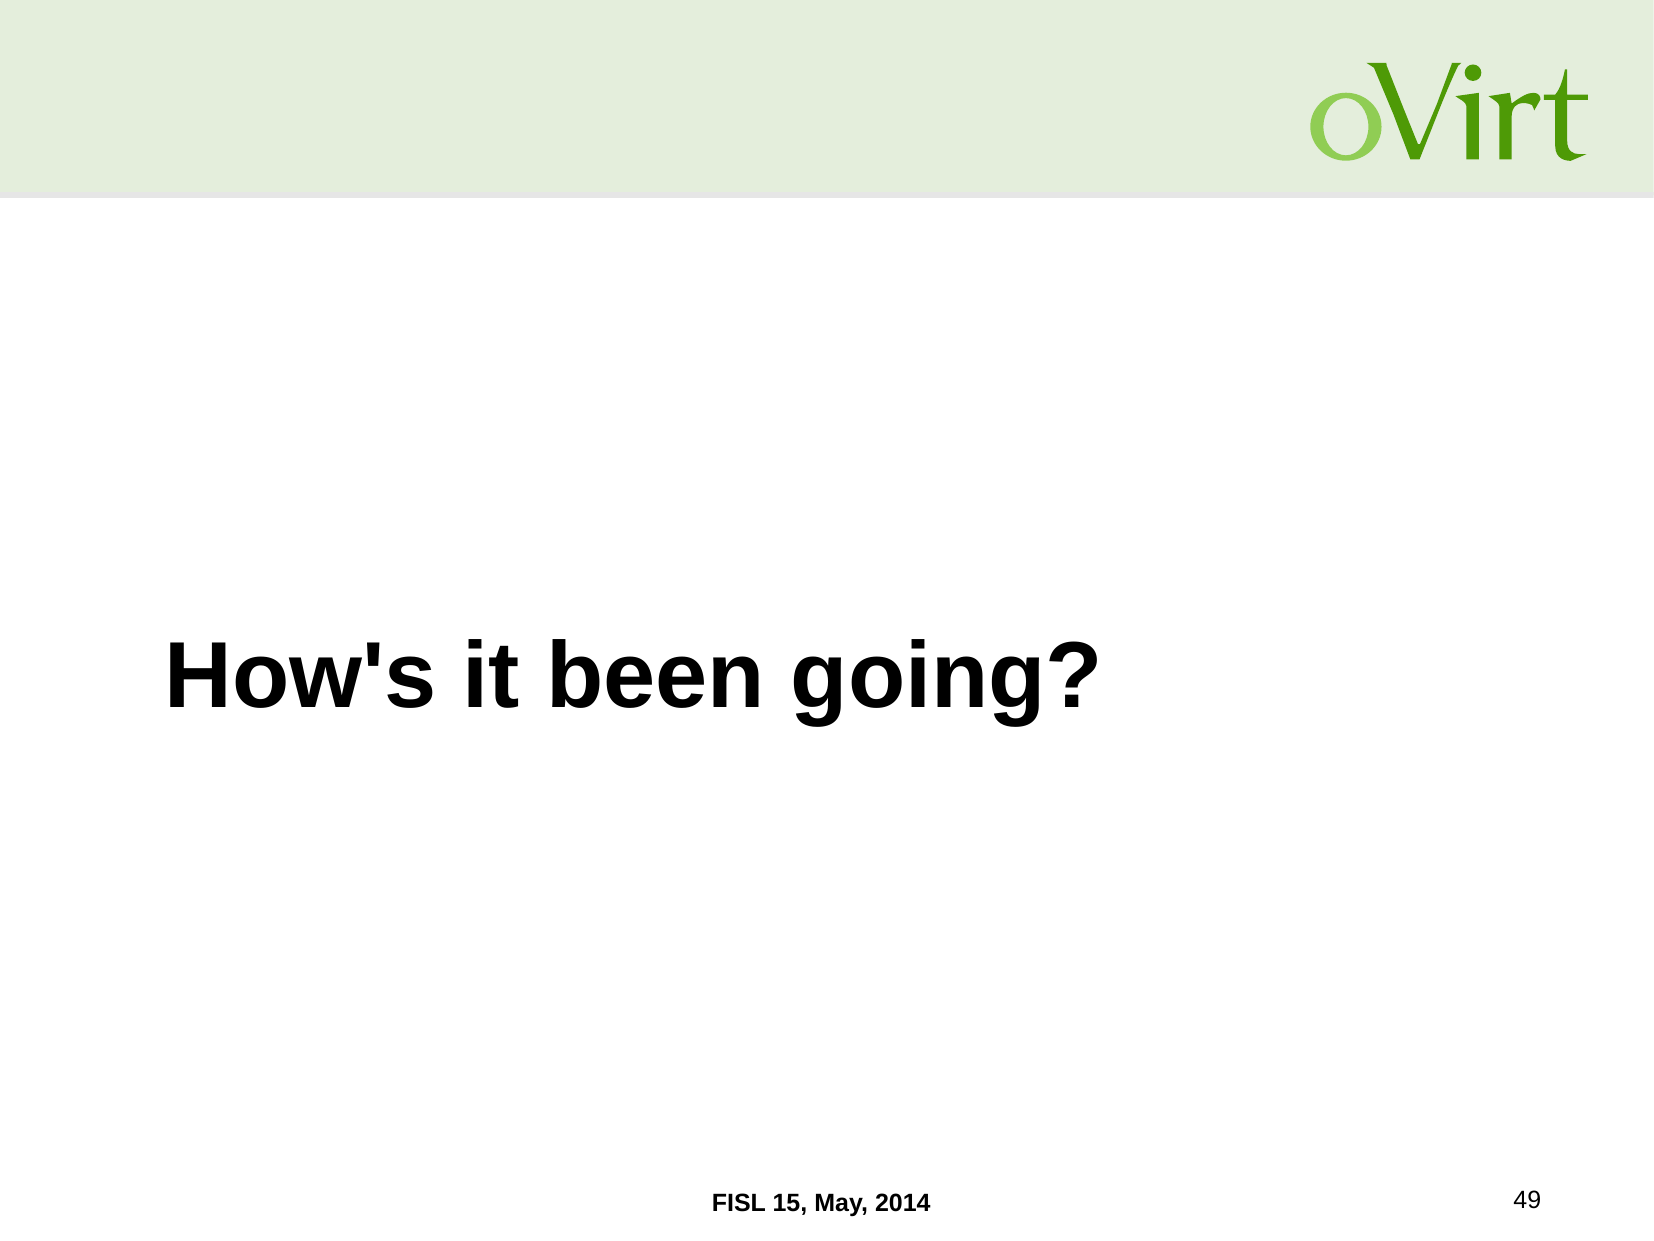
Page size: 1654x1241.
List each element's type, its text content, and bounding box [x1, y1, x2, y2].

text_box How's it been going? [150, 615, 1654, 750]
